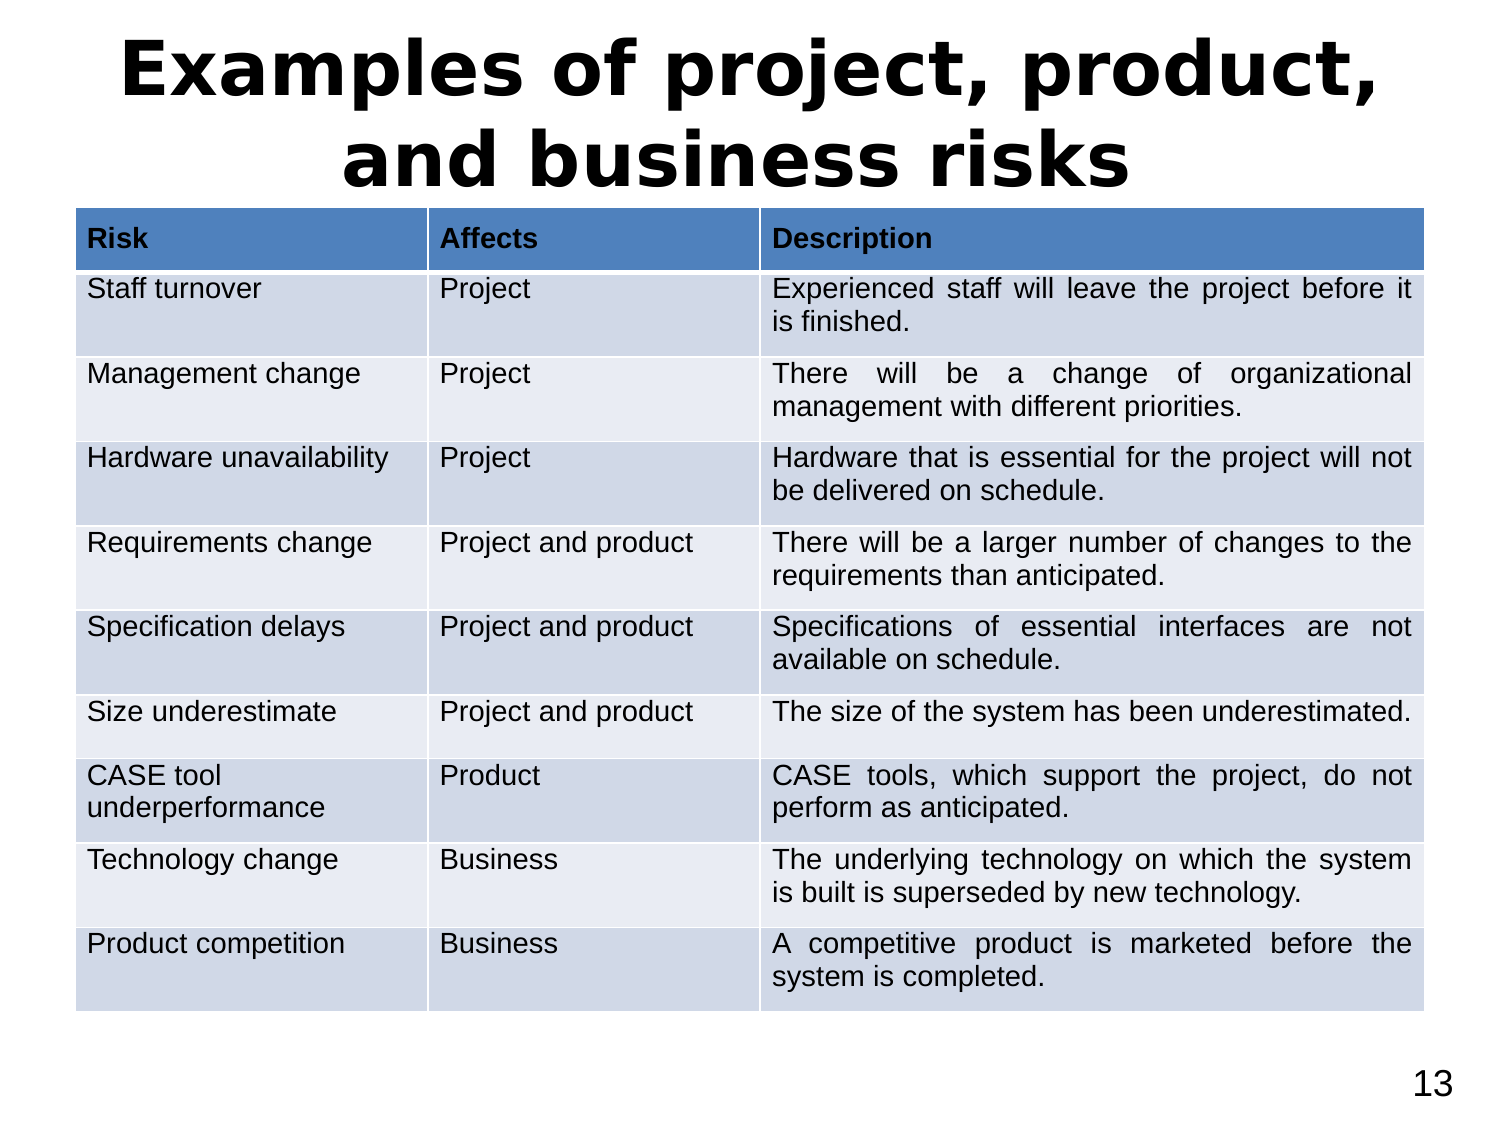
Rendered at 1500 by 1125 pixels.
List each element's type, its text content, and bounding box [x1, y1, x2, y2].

table_cell Specification delays [76, 611, 427, 694]
table_cell Specifications of essential interfaces are not available on schedule. [761, 611, 1424, 694]
table_cell Hardware unavailability [76, 442, 427, 525]
table_cell A competitive product is marketed before the system is completed. [761, 928, 1424, 1011]
table_cell Project [429, 358, 759, 441]
table_cell CASE tools, which support the project, do not perform as anticipated. [761, 759, 1424, 842]
table_cell Experienced staff will leave the project before it is finished. [761, 275, 1424, 356]
table_cell Project [429, 442, 759, 525]
table_cell CASE tool underperformance [76, 759, 427, 842]
table_cell The underlying technology on which the system is built is superseded by new technology. [761, 844, 1424, 927]
table_cell Size underestimate [76, 696, 427, 758]
table_cell There will be a larger number of changes to the requirements than anticipated. [761, 527, 1424, 609]
table_cell The size of the system has been underestimated. [761, 696, 1424, 758]
table_cell Project and product [429, 696, 759, 758]
table_cell Product competition [76, 928, 427, 1011]
table_cell Project [429, 275, 759, 356]
table_cell Business [429, 844, 759, 927]
table_cell Business [429, 928, 759, 1011]
table_cell Hardware that is essential for the project will not be delivered on schedule. [761, 442, 1424, 525]
table_cell Requirements change [76, 527, 427, 609]
table_header Risk [76, 208, 427, 270]
table_cell Management change [76, 358, 427, 441]
table_cell Product [429, 759, 759, 842]
table_header Description [761, 208, 1424, 270]
table_cell Project and product [429, 611, 759, 694]
table_cell Technology change [76, 844, 427, 927]
table_cell Staff turnover [76, 275, 427, 356]
table_cell Project and product [429, 527, 759, 609]
table_cell There will be a change of organizational management with different priorities. [761, 358, 1424, 441]
title Examples of project, product, and business risks [75, 44, 1425, 177]
table_header Affects [429, 208, 759, 270]
